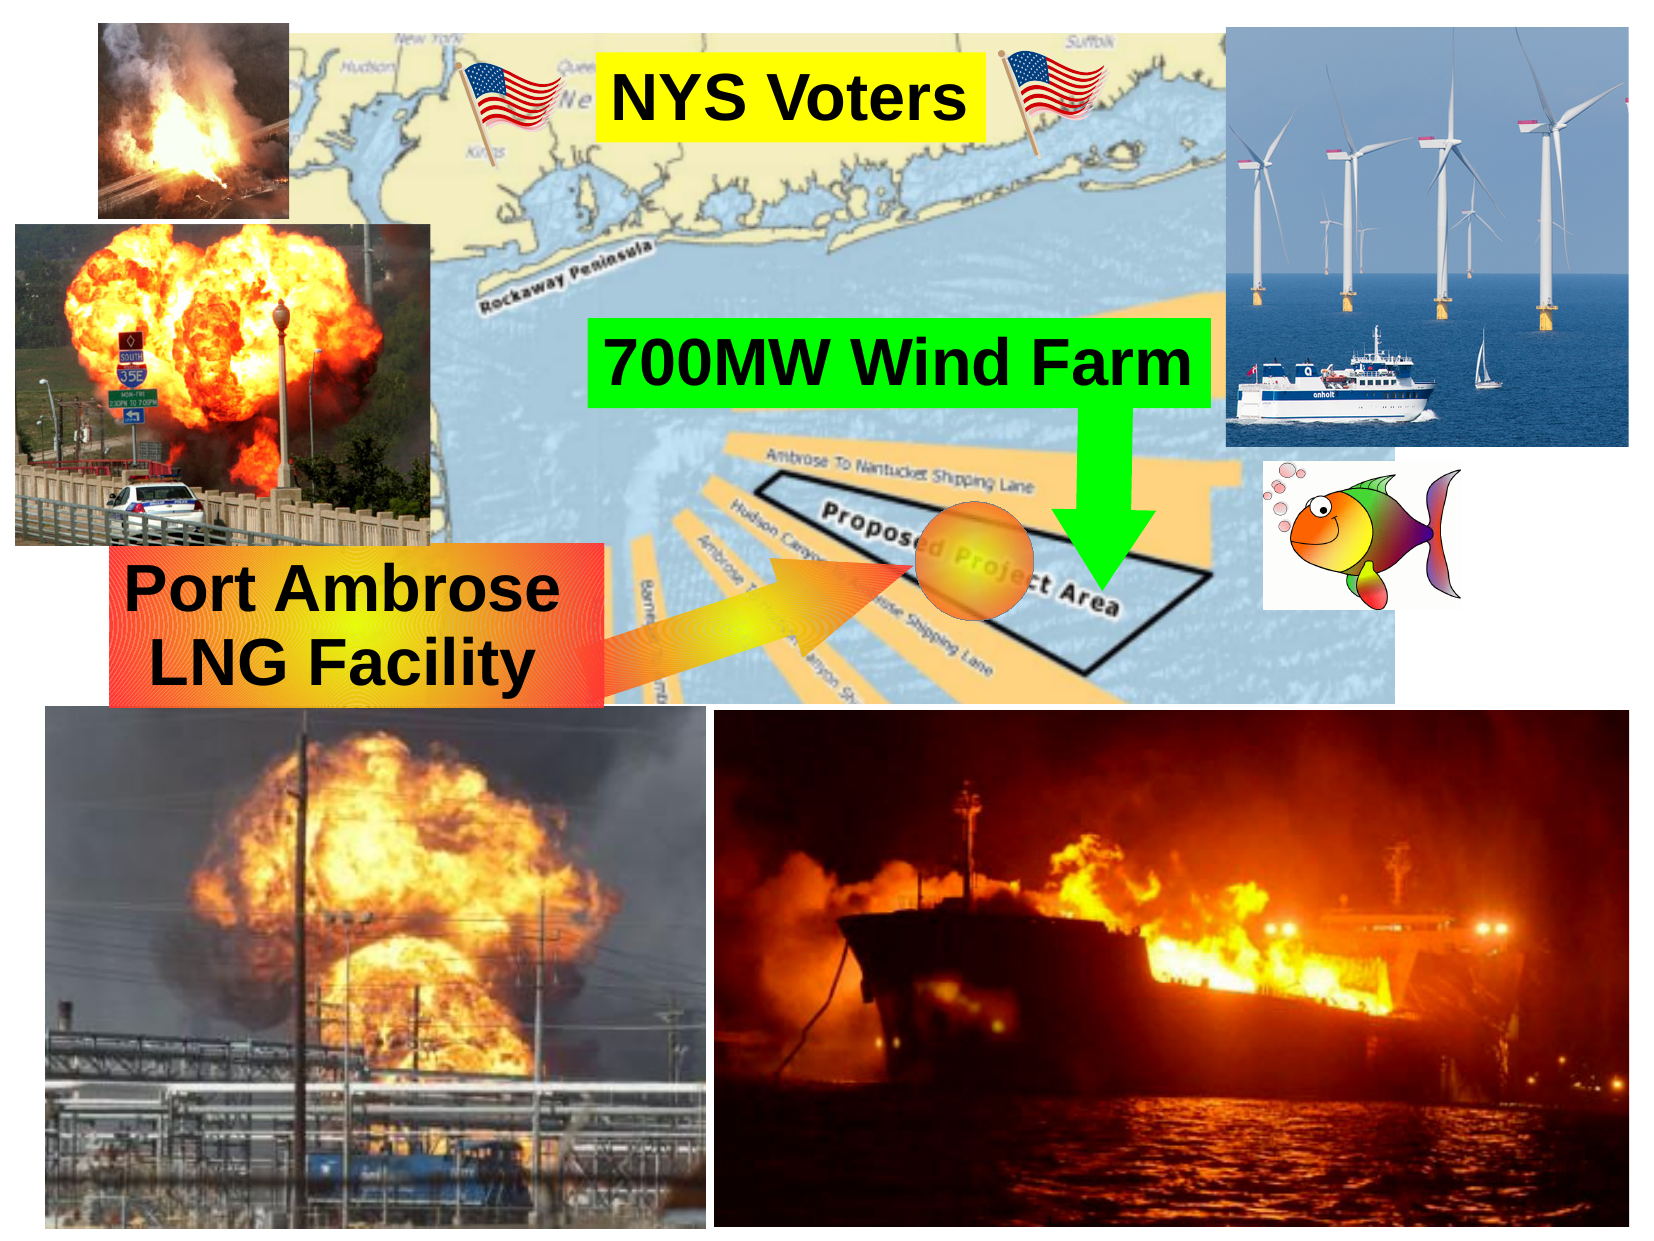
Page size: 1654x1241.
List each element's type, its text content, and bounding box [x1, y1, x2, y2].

picture [45, 706, 706, 1229]
picture [714, 710, 1630, 1227]
text_box Port Ambrose LNG Facility [109, 543, 605, 707]
text_box NYS Voters [595, 52, 986, 143]
text_box [605, 558, 914, 698]
picture [15, 23, 1629, 704]
text_box [1051, 409, 1157, 592]
text_box [915, 501, 1034, 621]
text_box 700MW Wind Farm [587, 318, 1211, 409]
